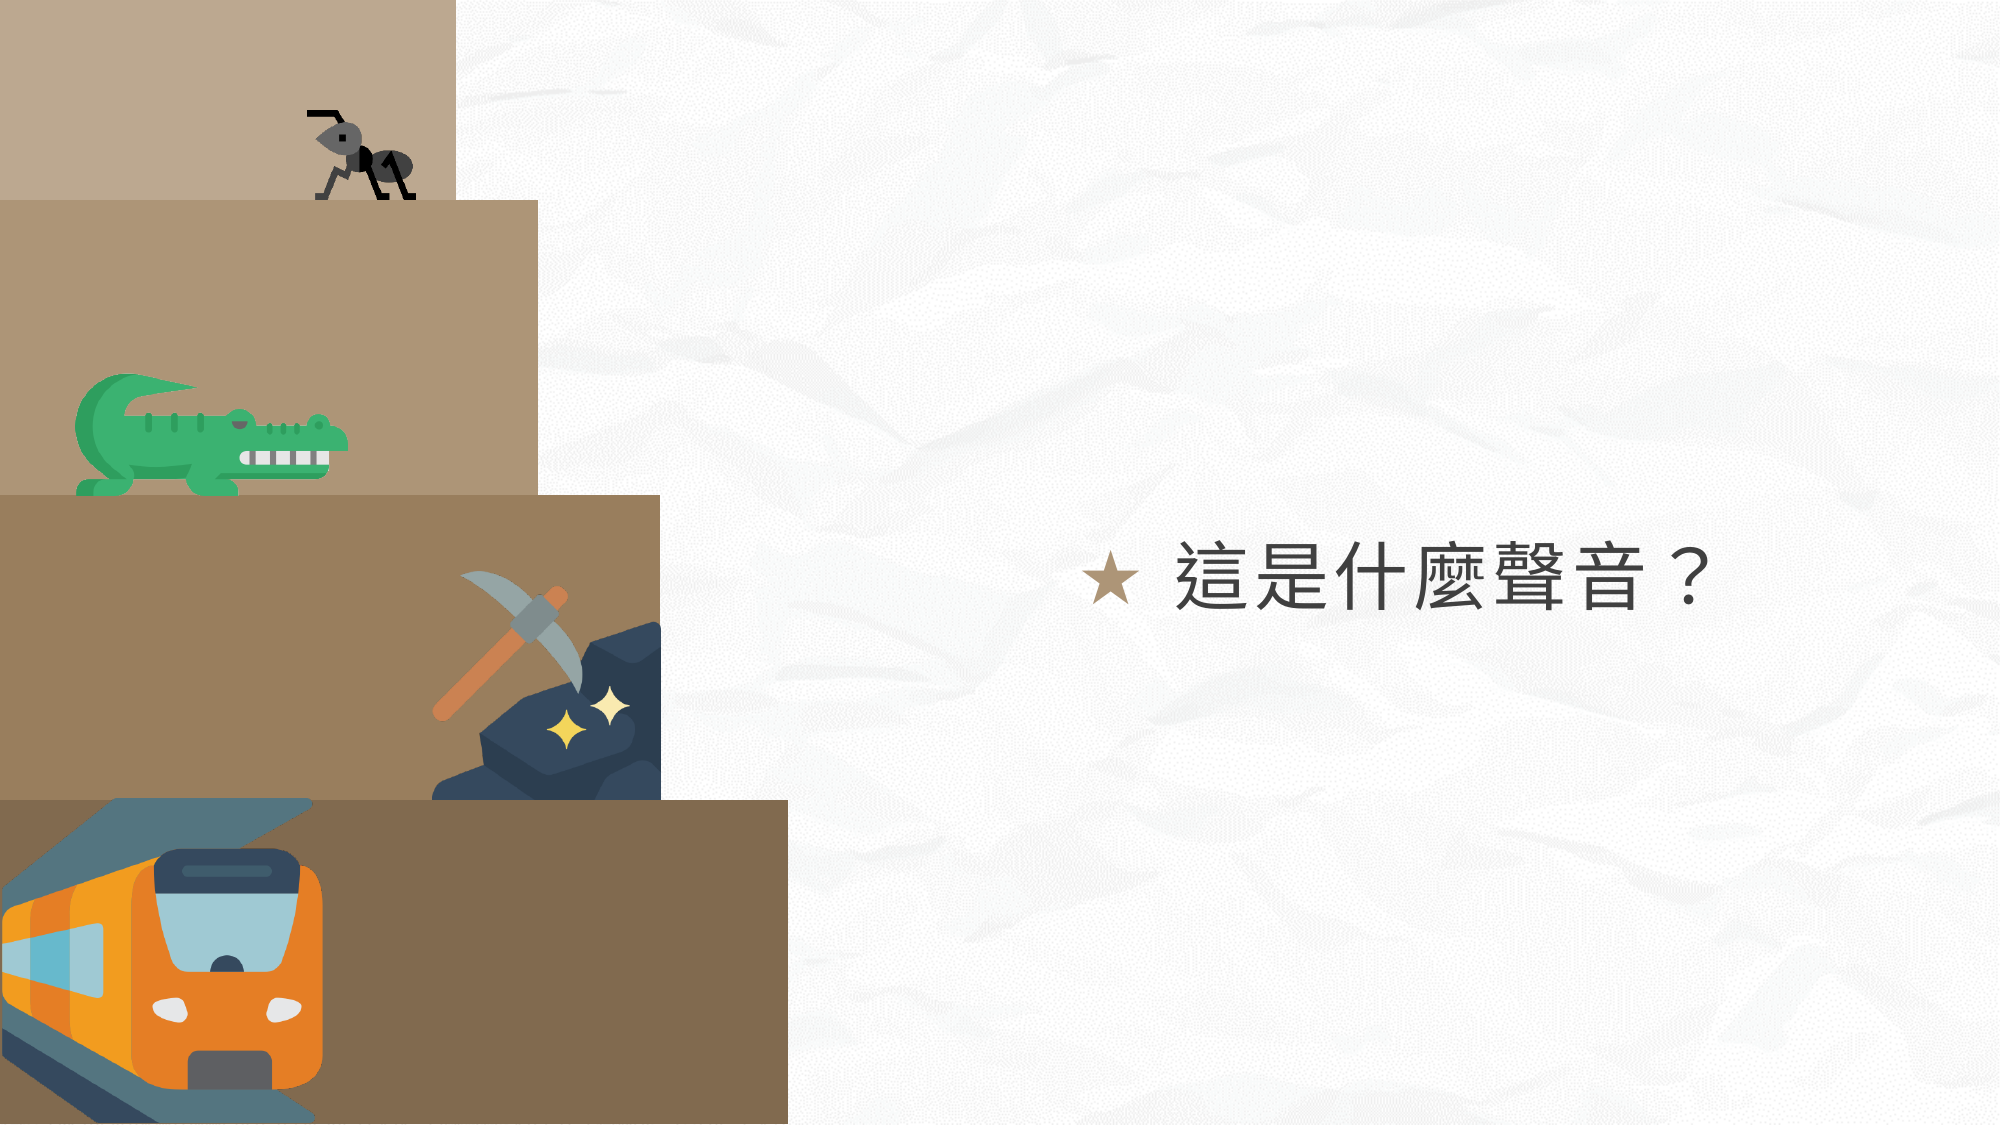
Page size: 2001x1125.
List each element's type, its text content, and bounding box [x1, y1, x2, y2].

picture [432, 571, 661, 800]
text_box 這是什麼聲音？ [1208, 584, 1233, 593]
picture [0, 798, 325, 1123]
picture [75, 298, 348, 571]
text_box ★ [1066, 524, 1207, 625]
picture [307, 100, 416, 210]
text_box 這是什麼聲音？ [1207, 524, 1728, 625]
text_box [0, 0, 788, 1124]
